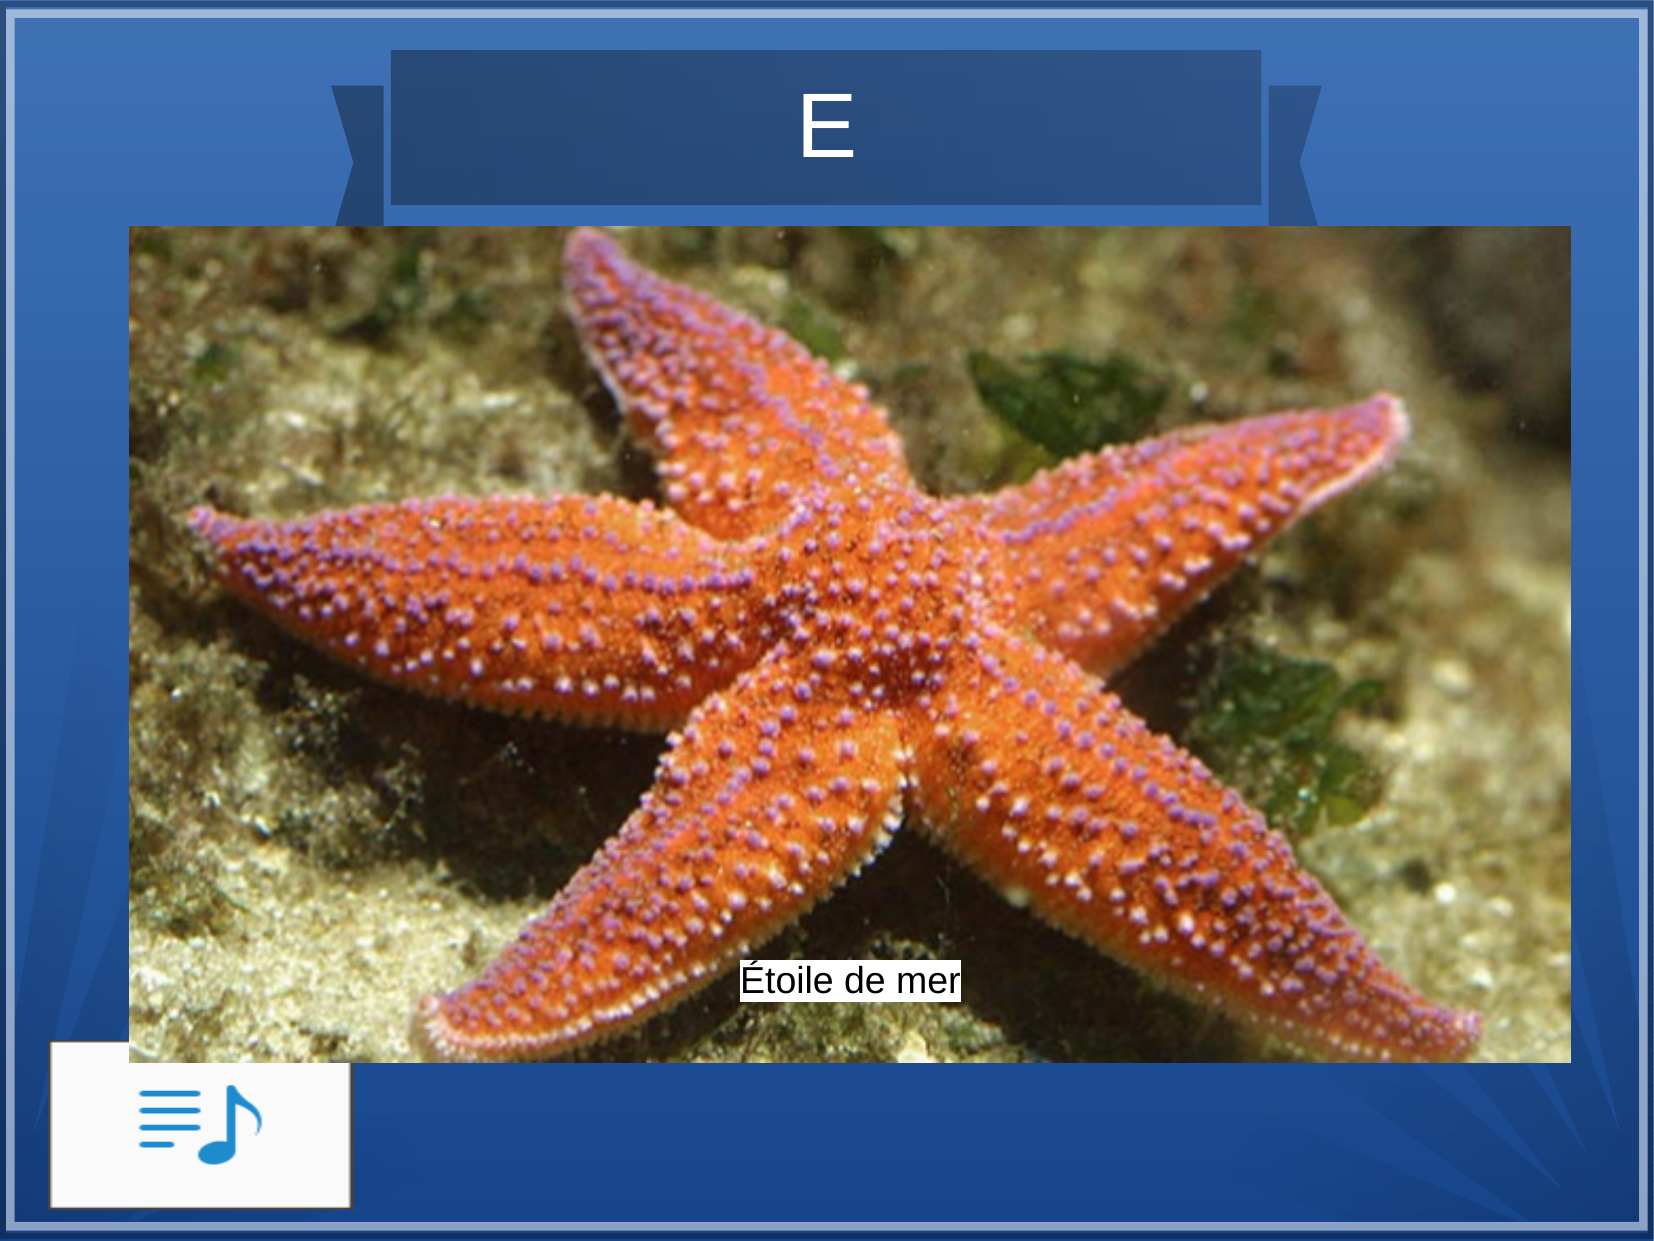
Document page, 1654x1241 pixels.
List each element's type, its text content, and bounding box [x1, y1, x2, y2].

text_box [47, 1039, 355, 1211]
title E [389, 47, 1264, 205]
picture [129, 226, 1571, 1063]
